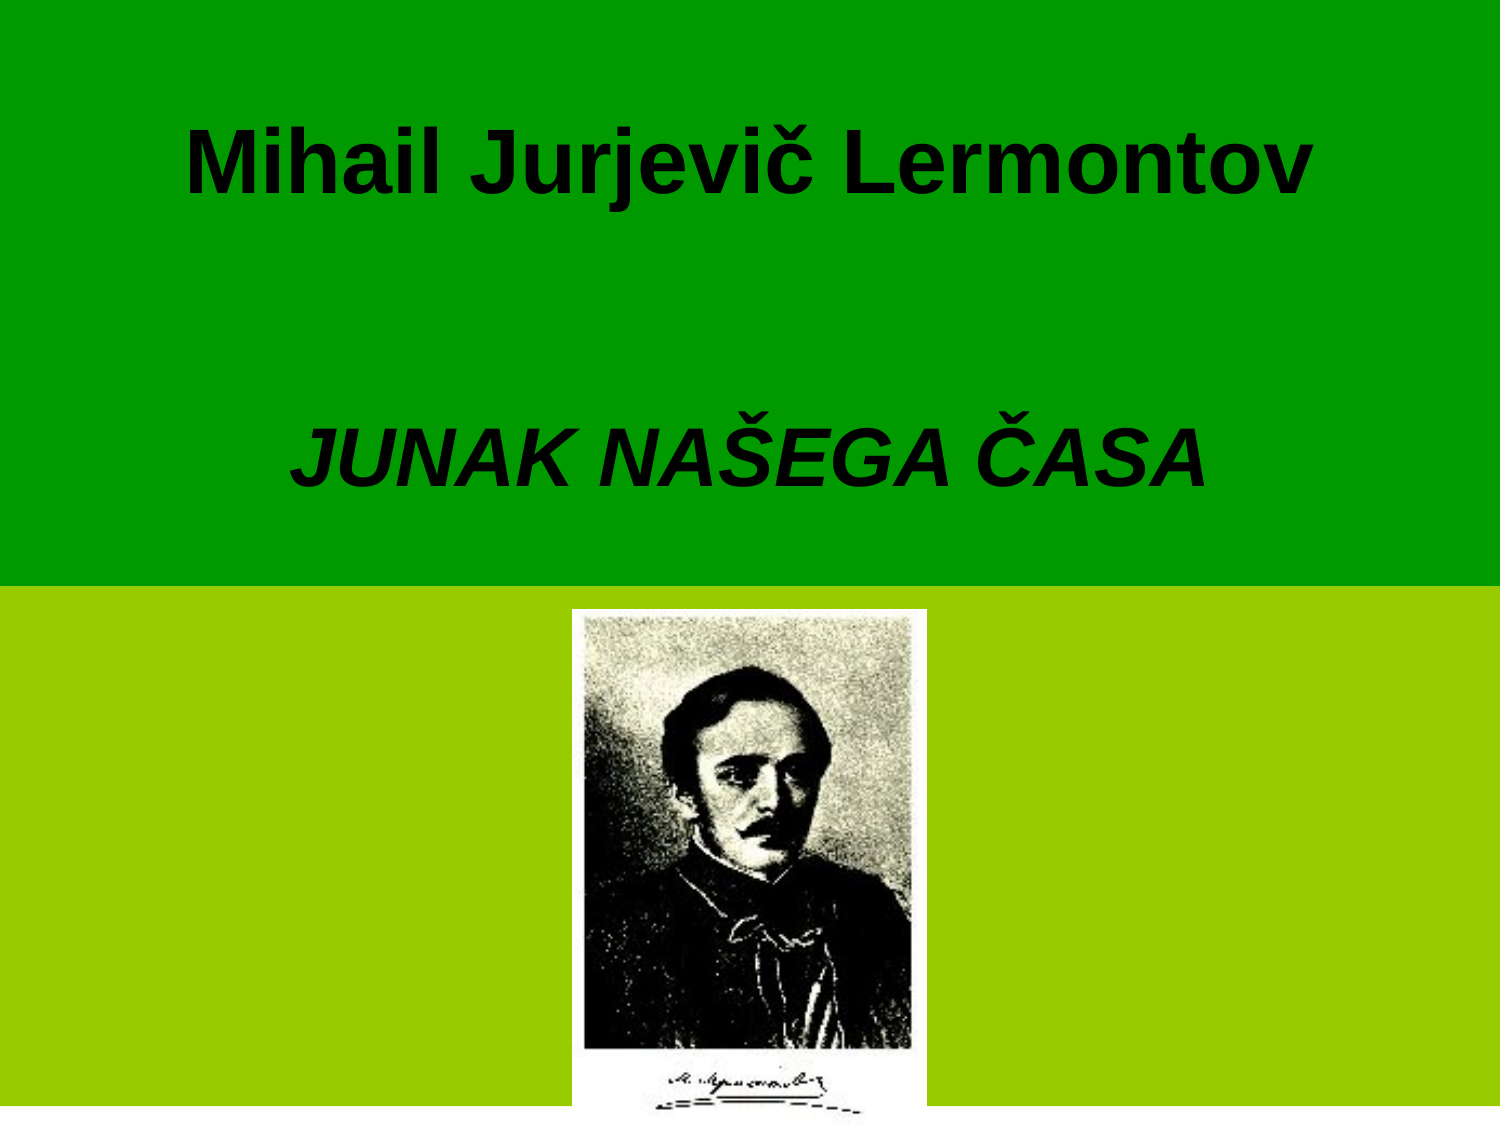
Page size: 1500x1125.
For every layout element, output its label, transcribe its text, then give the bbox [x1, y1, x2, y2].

subtitle JUNAK NAŠEGA ČASA [0, 278, 1500, 586]
text_box [0, 586, 1500, 1107]
picture [572, 609, 927, 1125]
title Mihail Jurjevič Lermontov [0, 0, 1500, 278]
